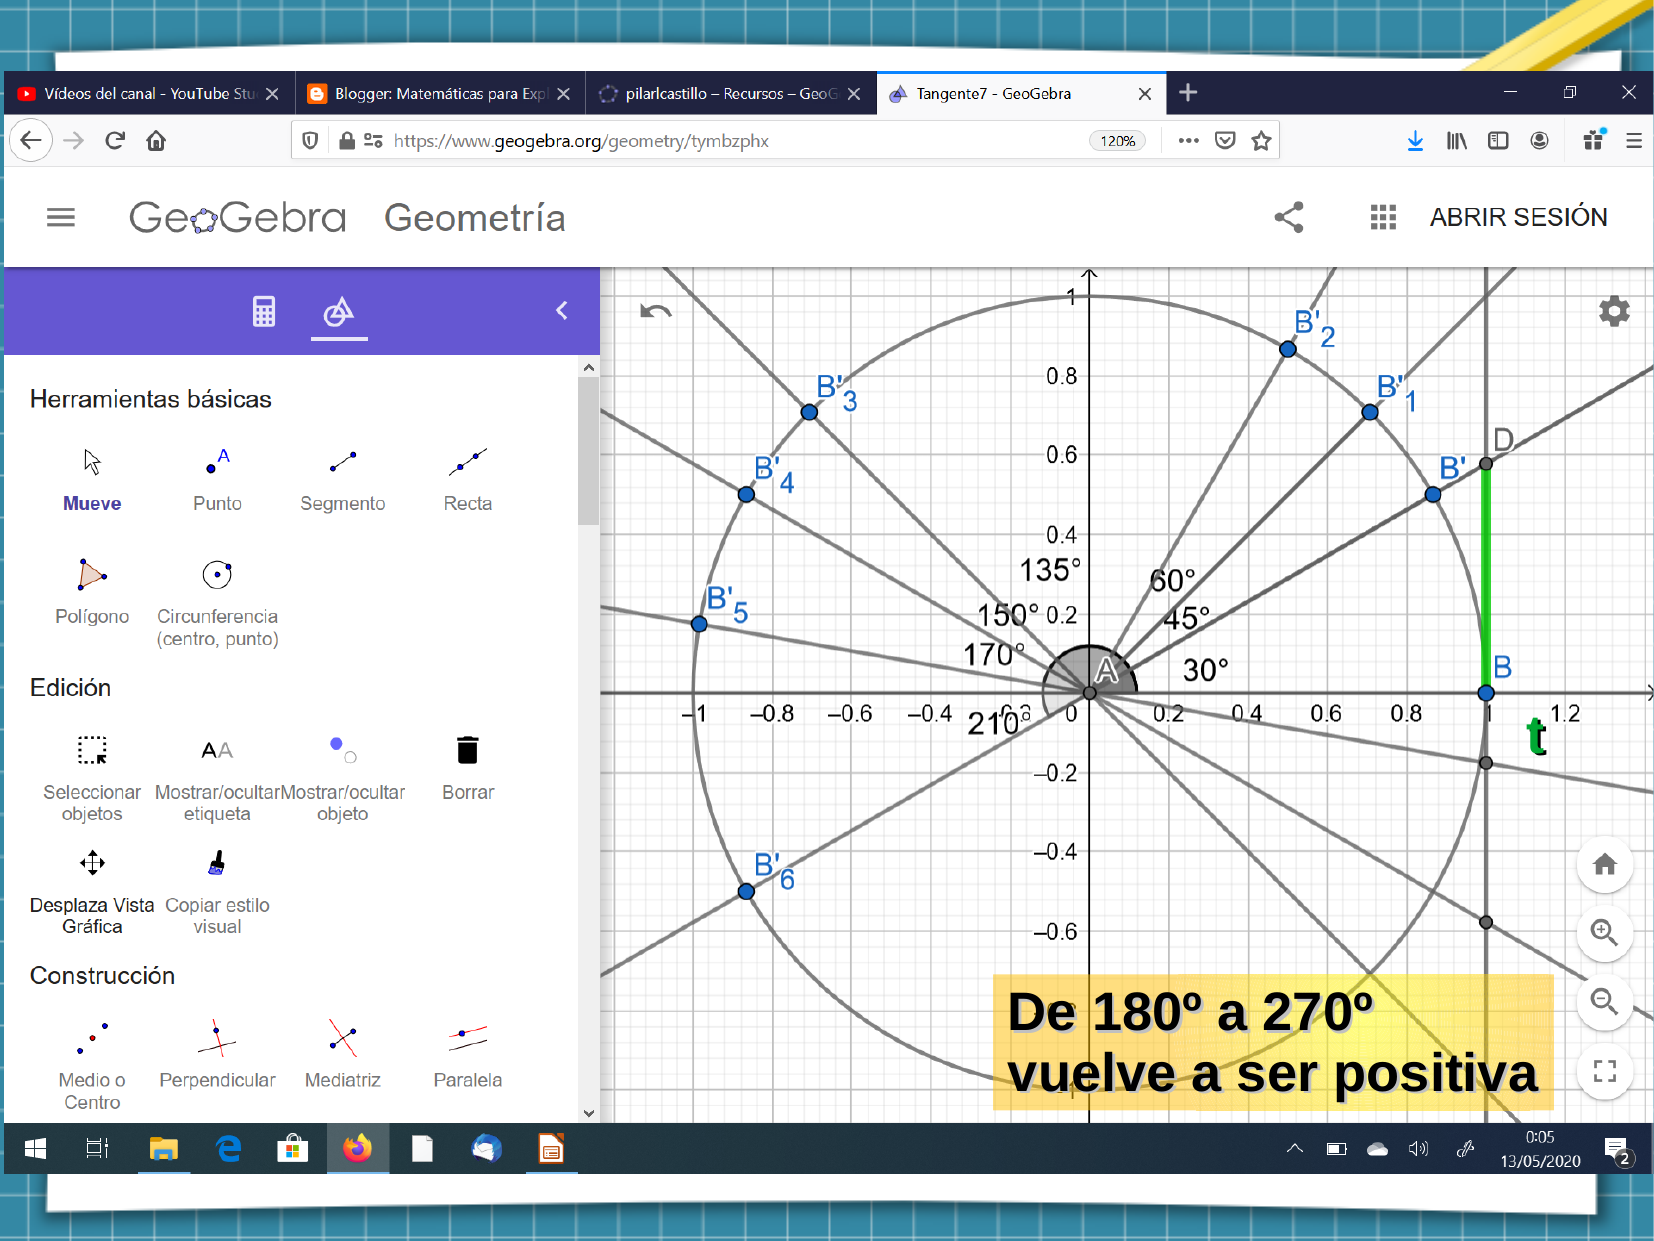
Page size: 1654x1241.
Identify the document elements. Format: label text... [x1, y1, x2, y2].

text_box De 180º a 270º vuelve a ser positiva [993, 974, 1554, 1111]
text_box t [1511, 696, 1654, 833]
picture [0, 0, 1654, 1241]
